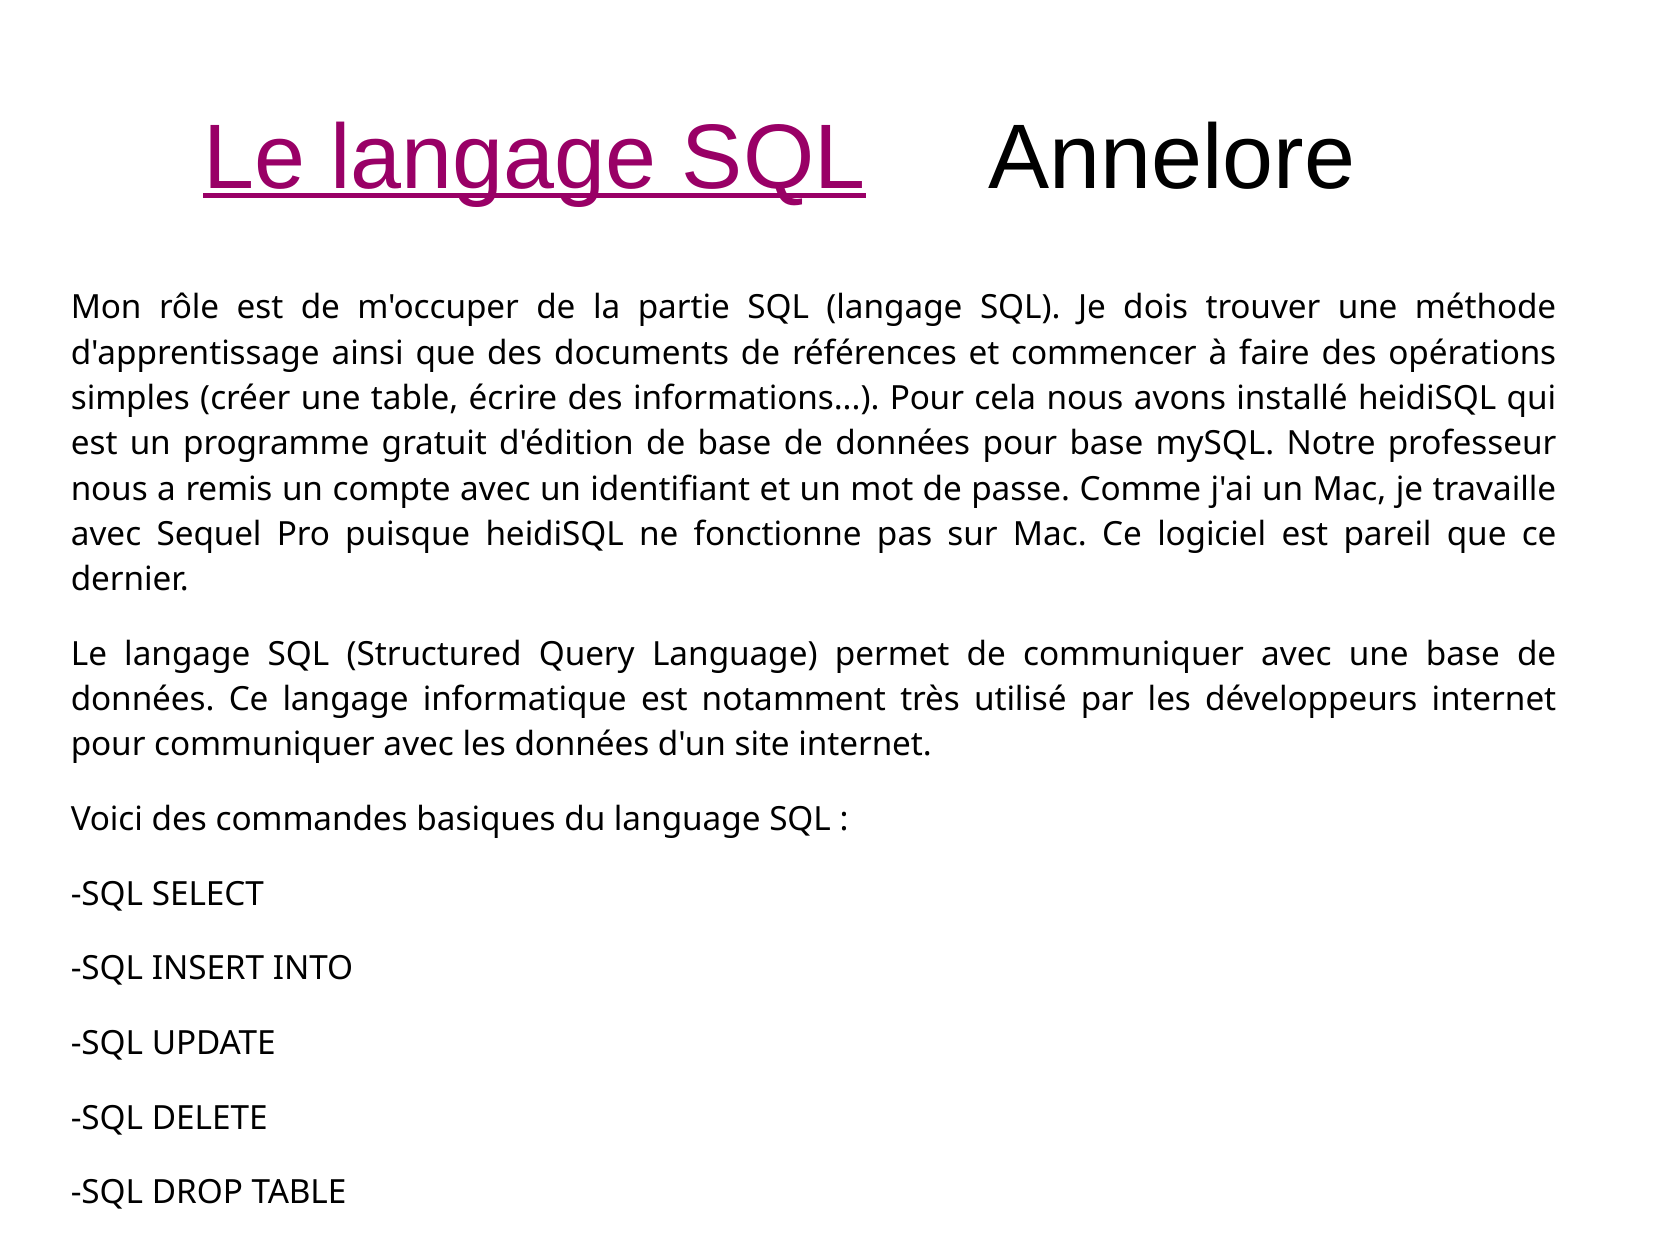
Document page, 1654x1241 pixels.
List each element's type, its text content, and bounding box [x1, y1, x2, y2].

title Le langage SQL Annelore [35, 52, 1524, 260]
list Mon rôle est de m'occuper de la partie SQL (langage SQL). Je dois trouver une méthode d'apprentissage ainsi que des documents de références et commencer à faire des opérations simples (créer une table, écrire des informations...). Pour cela nous avons installé heidiSQL qui est un programme gratuit d'édition de base de données pour base mySQL. Notre professeur nous a remis un compte avec un identifiant et un mot de passe. Comme j'ai un Mac, je travaille avec Sequel Pro puisque heidiSQL ne fonctionne pas sur Mac. Ce logiciel est pareil que ce dernier. Le langage SQL (Structured Query Language) permet de communiquer avec une base de données. Ce langage informatique est notamment très utilisé par les développeurs internet pour communiquer avec les données d'un site internet. Voici des commandes basiques du language SQL : -SQL SELECT -SQL INSERT INTO -SQL UPDATE -SQL DELETE -SQL DROP TABLE [70, 283, 1559, 1196]
